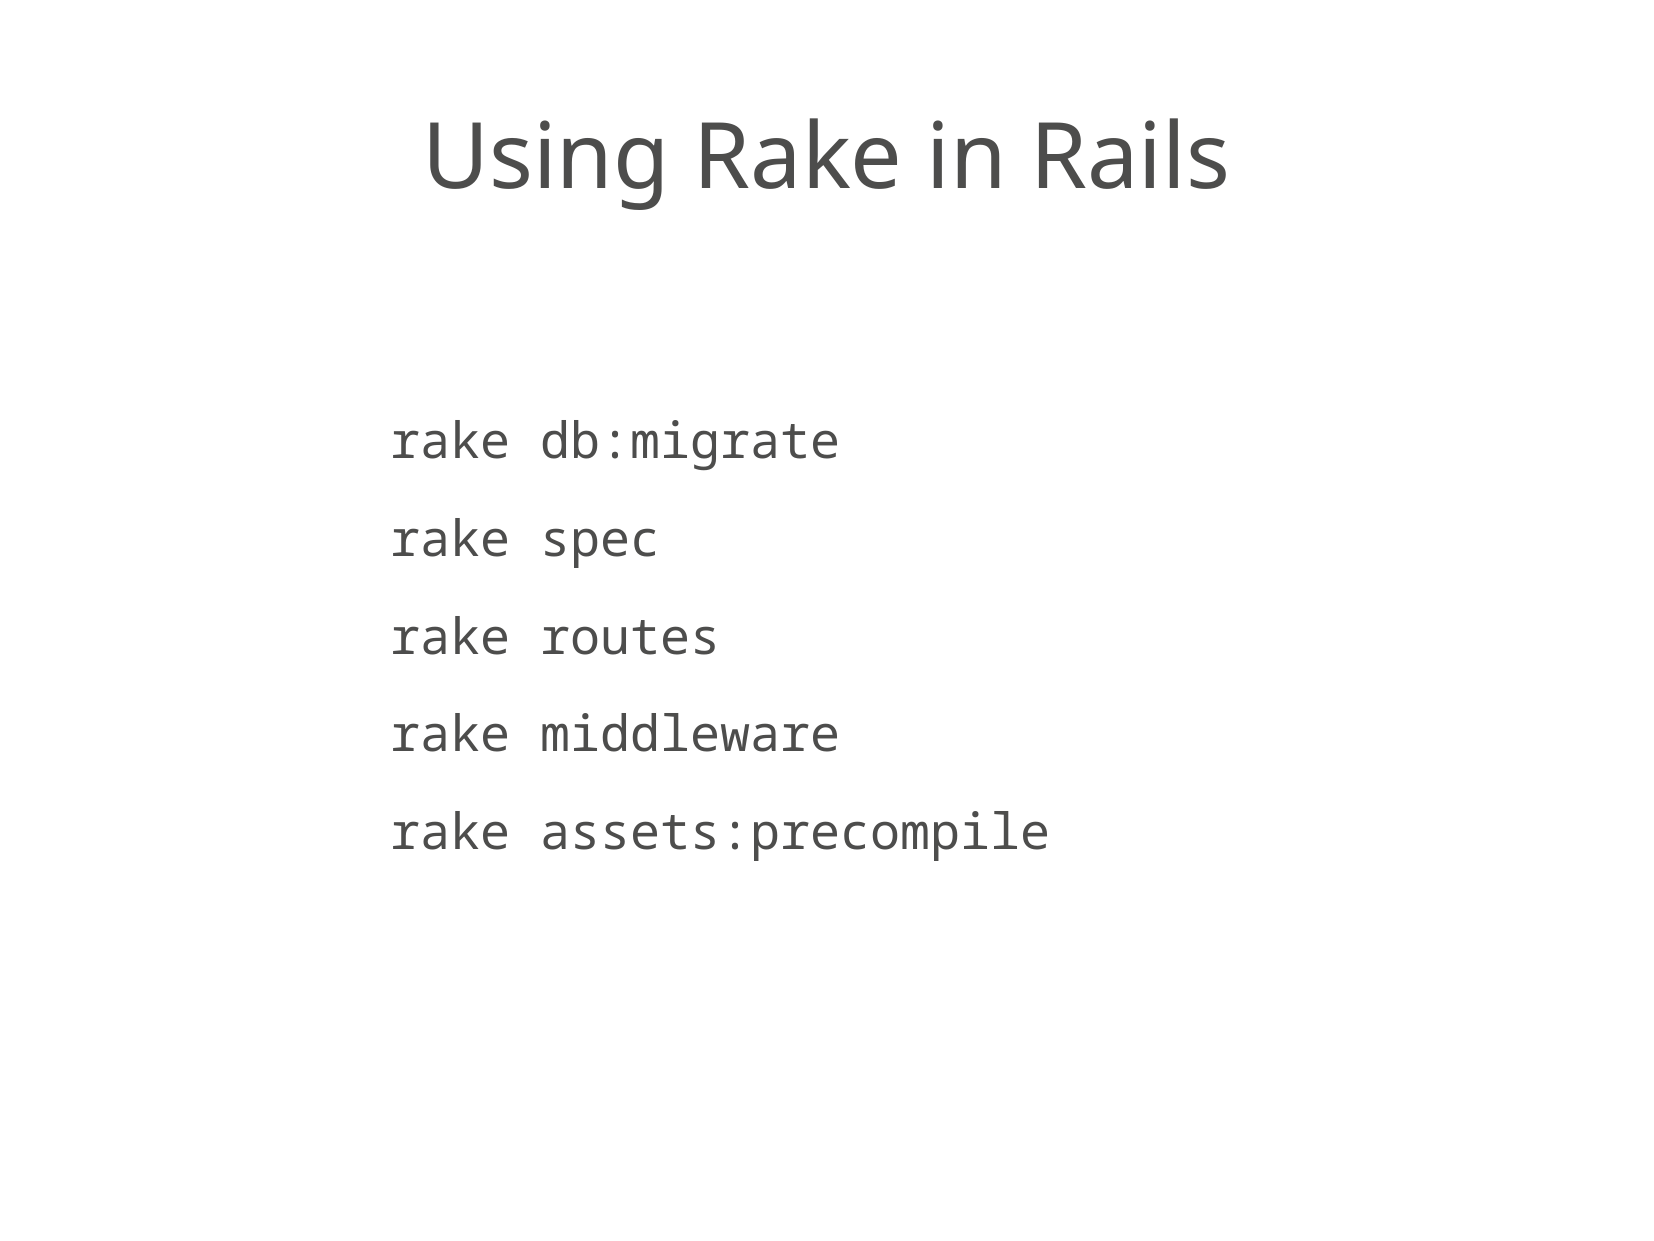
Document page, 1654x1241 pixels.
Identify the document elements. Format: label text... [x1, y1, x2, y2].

text_box rake db:migrate rake spec rake routes rake middleware rake assets:precompile [390, 405, 1246, 1006]
title Using Rake in Rails [82, 49, 1571, 257]
